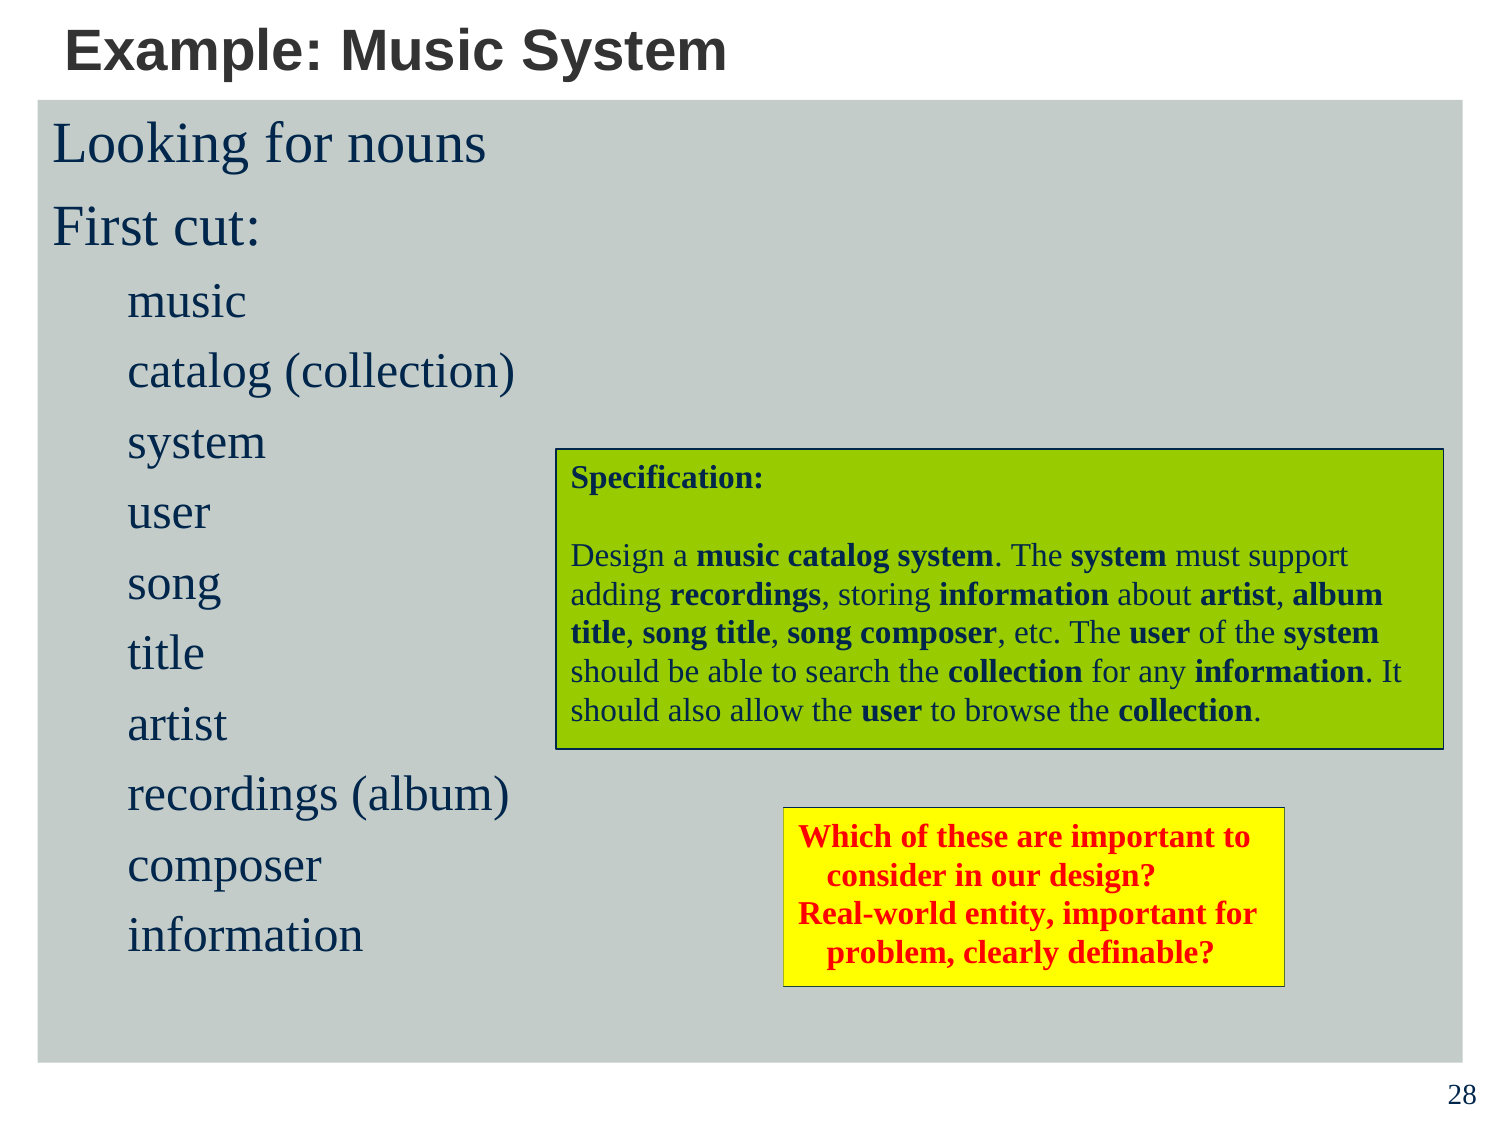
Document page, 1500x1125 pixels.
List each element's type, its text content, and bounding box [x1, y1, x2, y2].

text_box Which of these are important to consider in our design? Real-world entity, important for problem, clearly definable? [783, 808, 1285, 987]
title Example: Music System [50, 0, 1450, 91]
list Looking for nouns First cut: music catalog (collection) system user song title artist recordings (album) composer information [37, 99, 1463, 1063]
text_box Specification: Design a music catalog system. The system must support adding recordings, storing information about artist, album title, song title, song composer, etc. The user of the system should be able to search the collection for any information. It should also allow the user to browse the collection. [555, 449, 1444, 750]
picture [0, 0, 1500, 1125]
